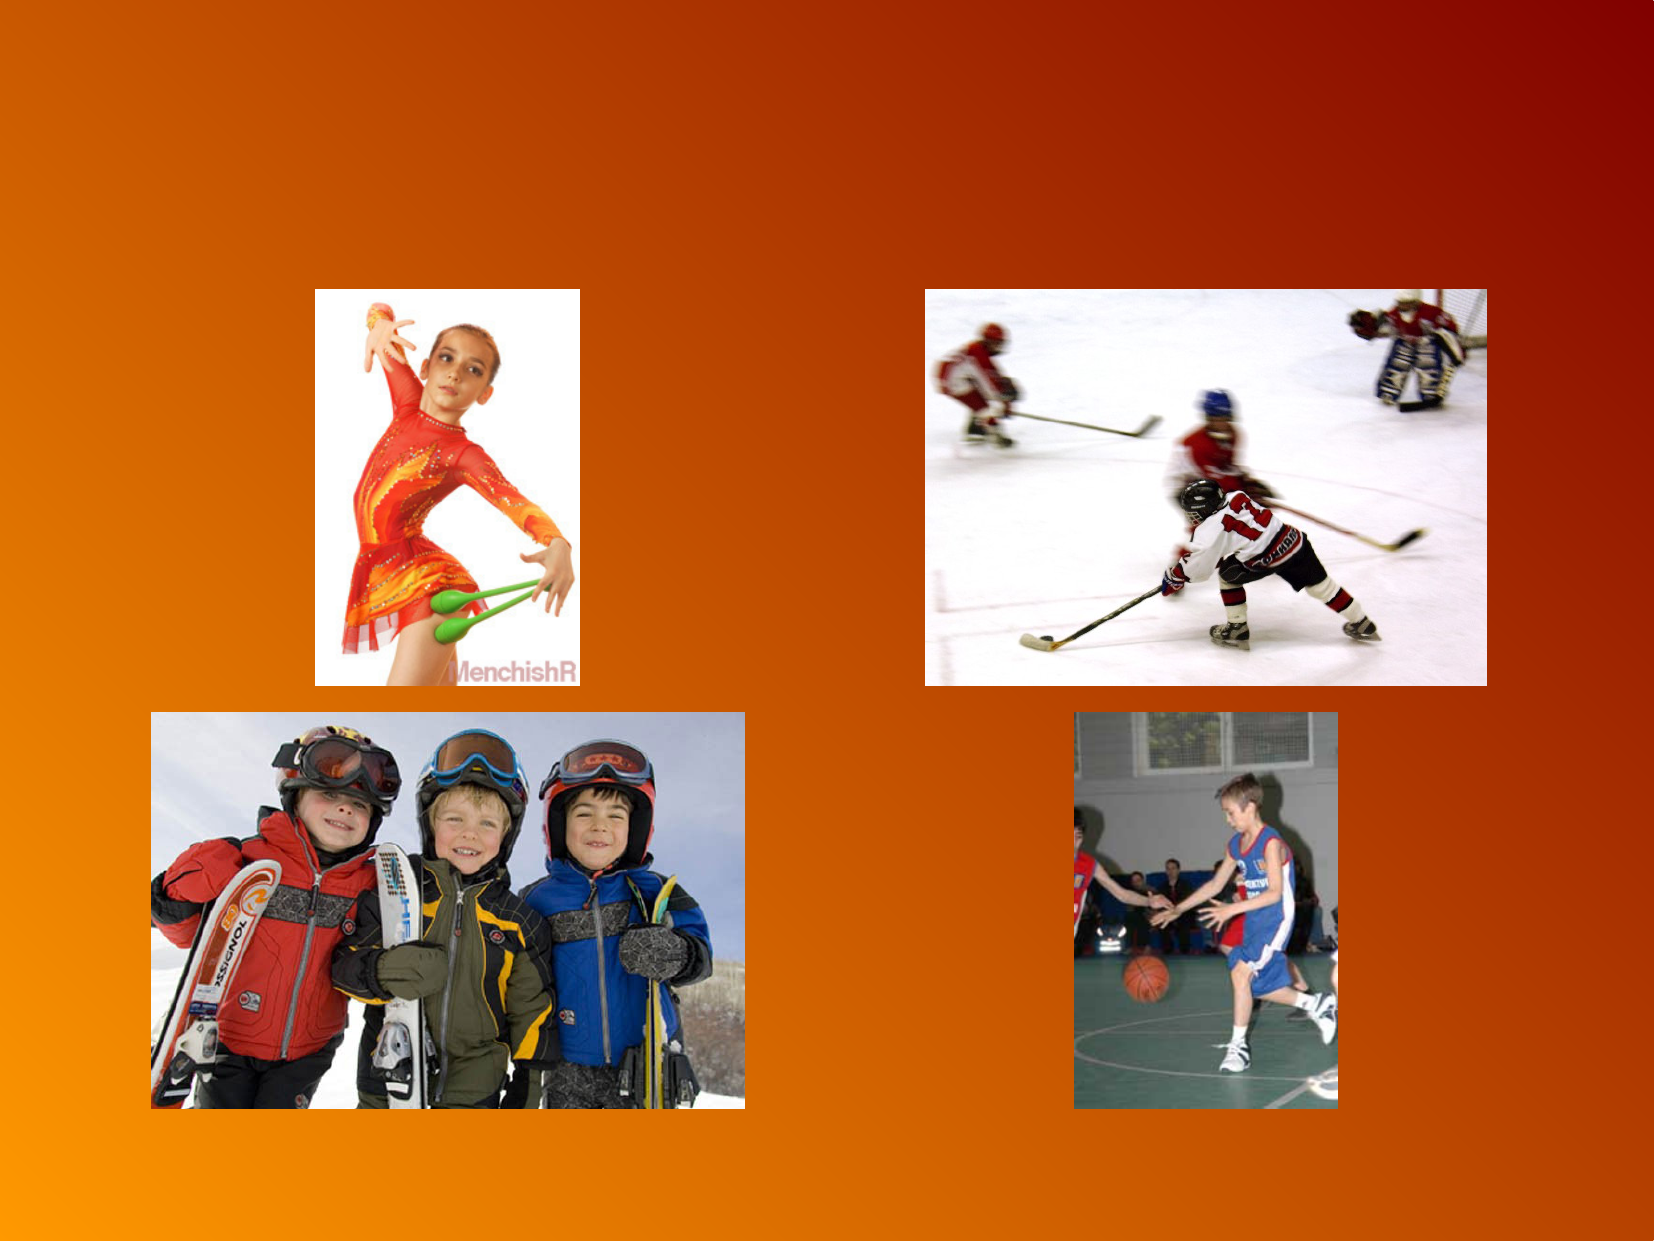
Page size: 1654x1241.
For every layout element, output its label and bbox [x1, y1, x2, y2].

text_box [315, 289, 580, 686]
text_box [925, 289, 1487, 686]
text_box [1074, 712, 1338, 1109]
text_box [151, 712, 745, 1109]
